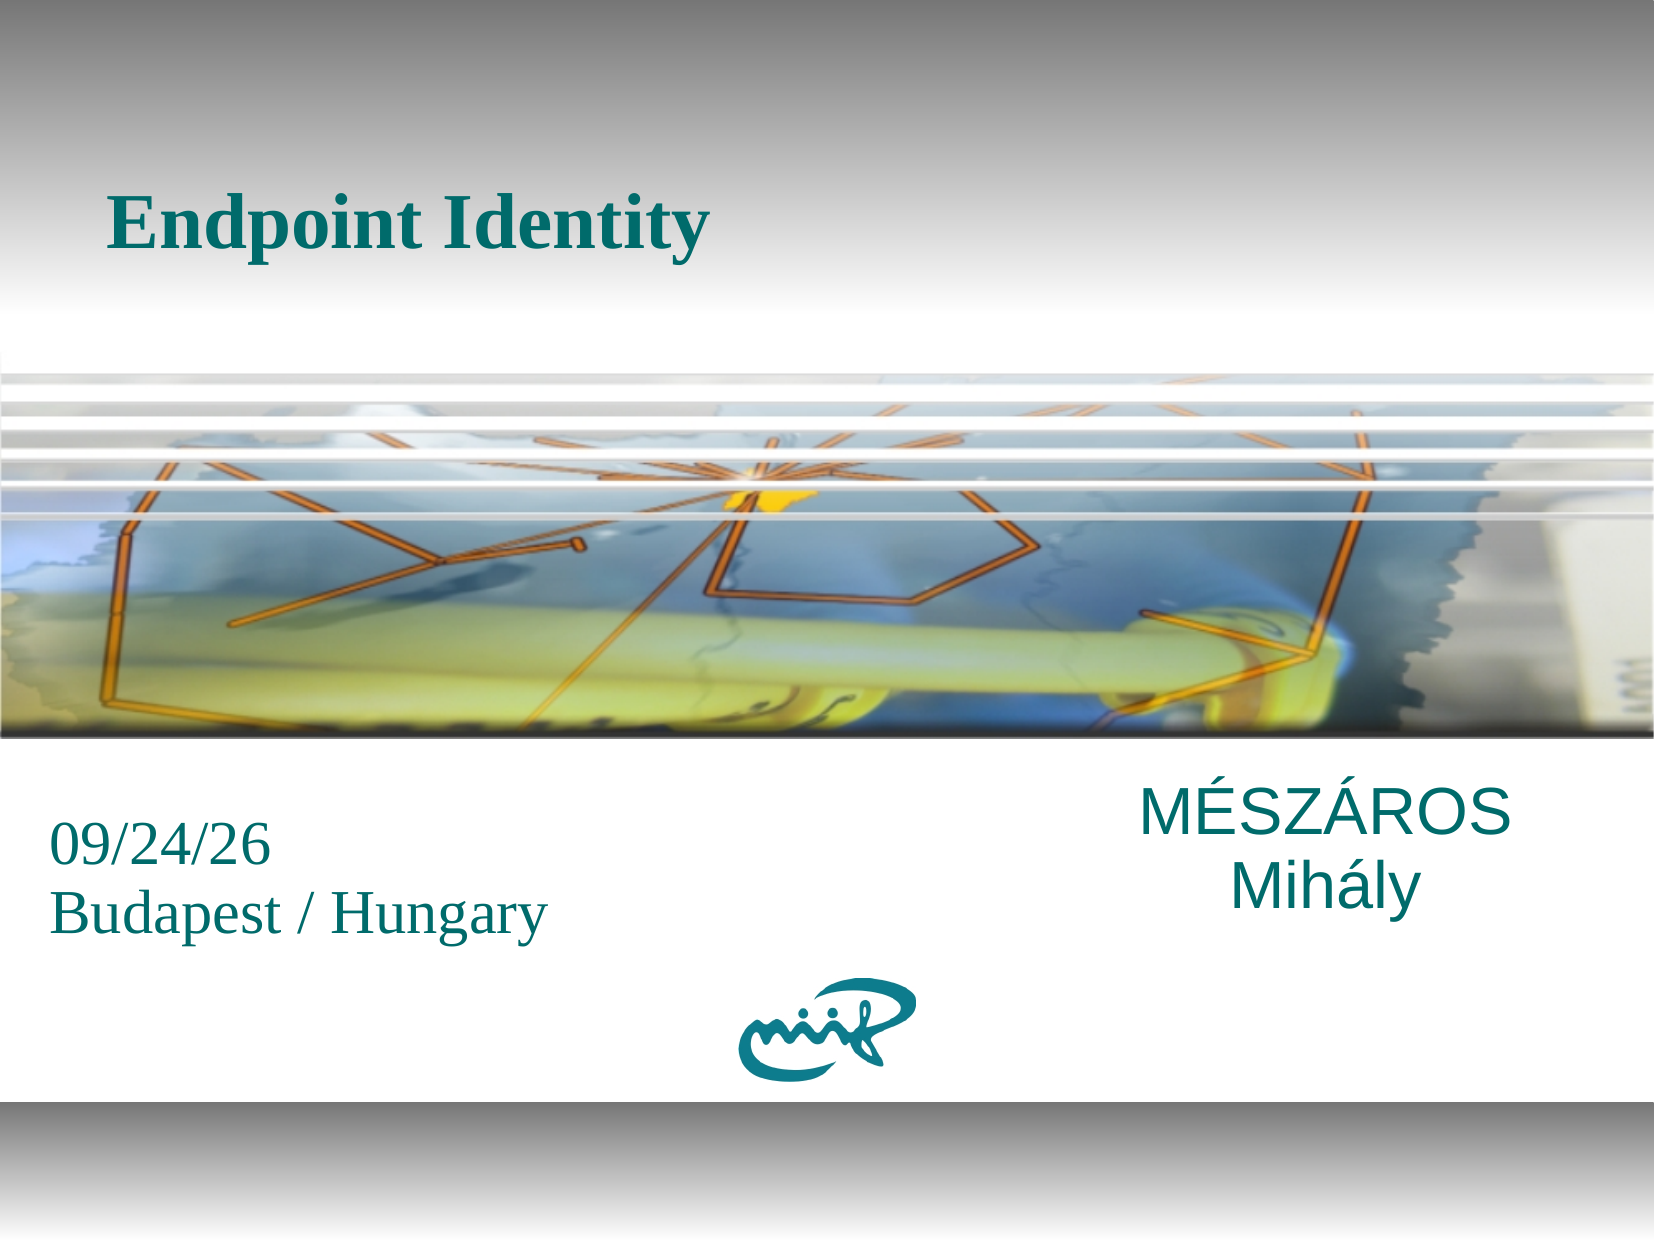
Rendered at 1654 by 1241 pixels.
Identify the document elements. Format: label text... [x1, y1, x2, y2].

picture [738, 978, 916, 1082]
text_box 05/17/10 Budapest / Hungary [34, 800, 565, 955]
picture [0, 349, 1654, 739]
title Endpoint Identity [106, 88, 1477, 355]
subtitle MÉSZÁROS Mihály [1057, 797, 1595, 975]
